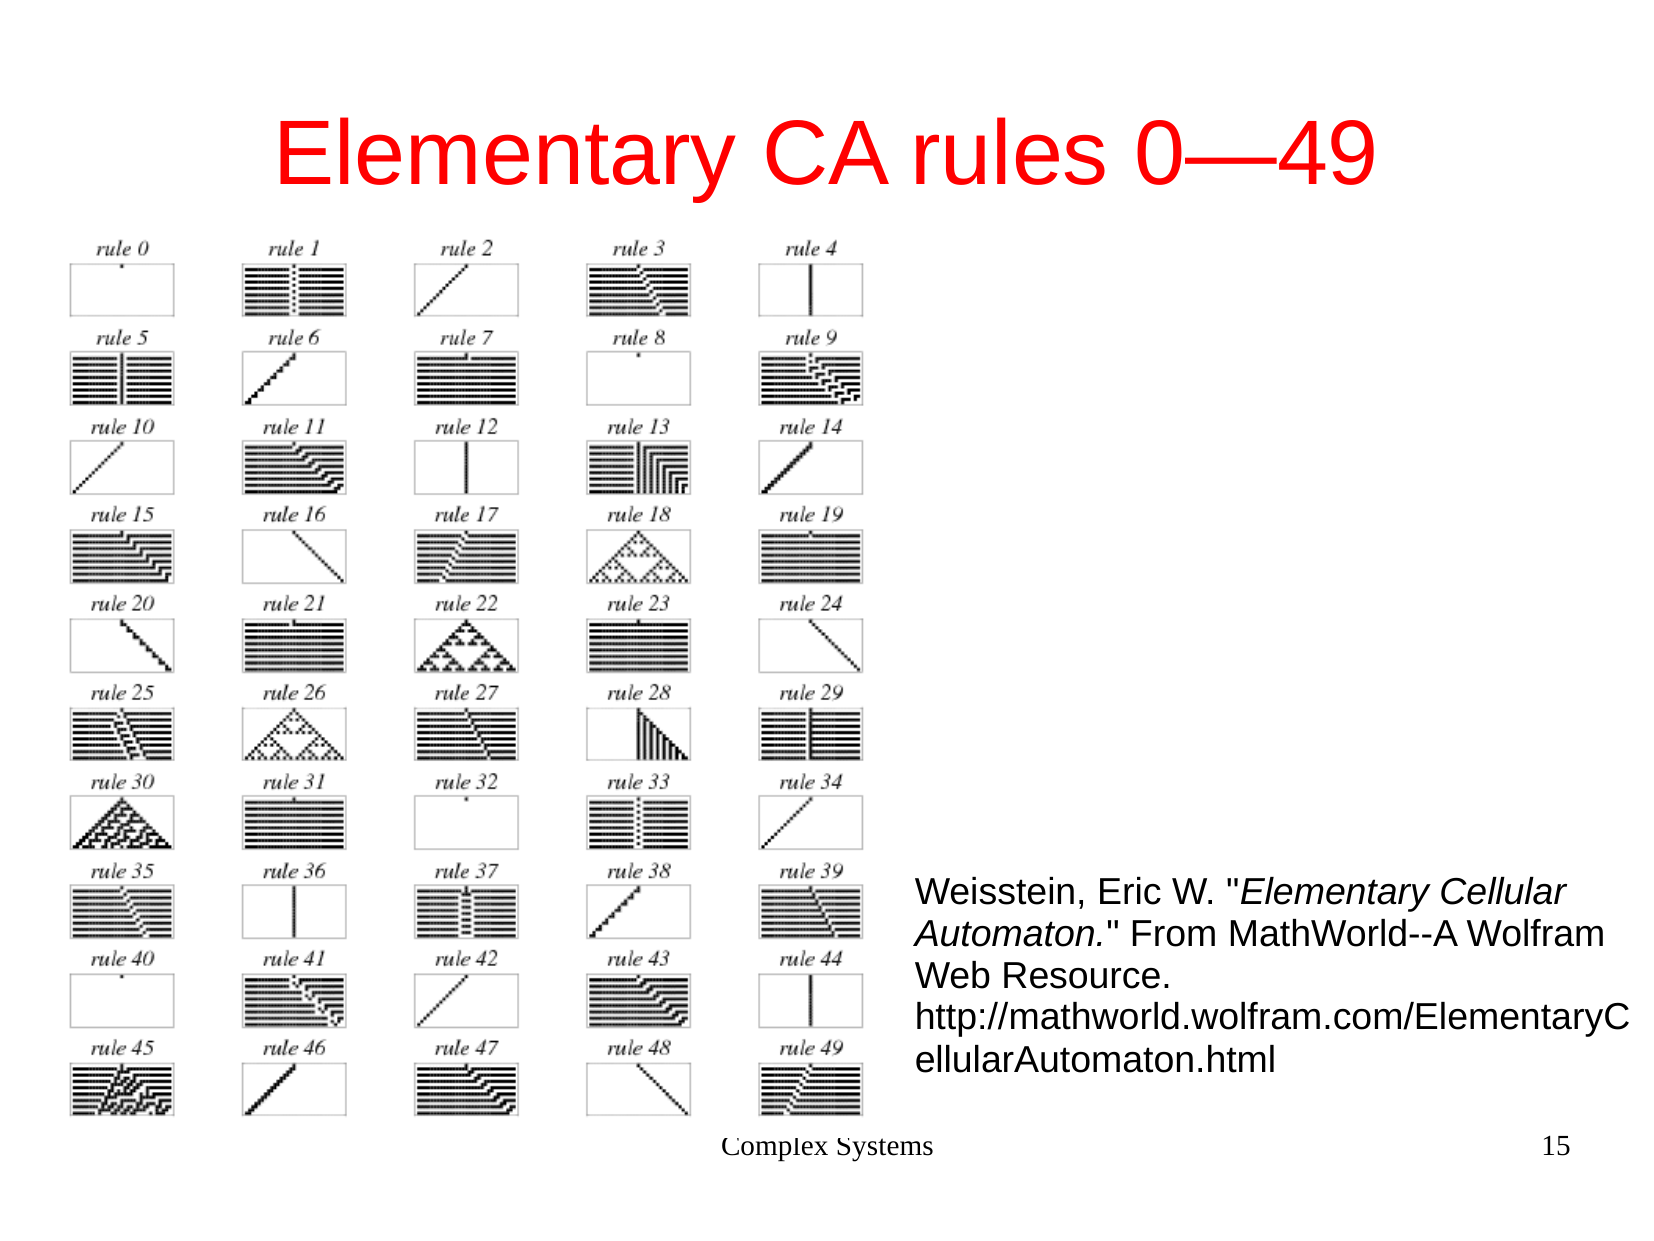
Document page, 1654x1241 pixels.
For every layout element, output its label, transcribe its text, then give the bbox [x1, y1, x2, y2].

picture [23, 212, 912, 1138]
title Elementary CA rules 0—49 [82, 49, 1571, 257]
text_box Weisstein, Eric W. "Elementary Cellular Automaton." From MathWorld--A Wolfram Web Resource. http://mathworld.wolfram.com/ElementaryCellularAutomaton.html [912, 862, 1651, 1088]
